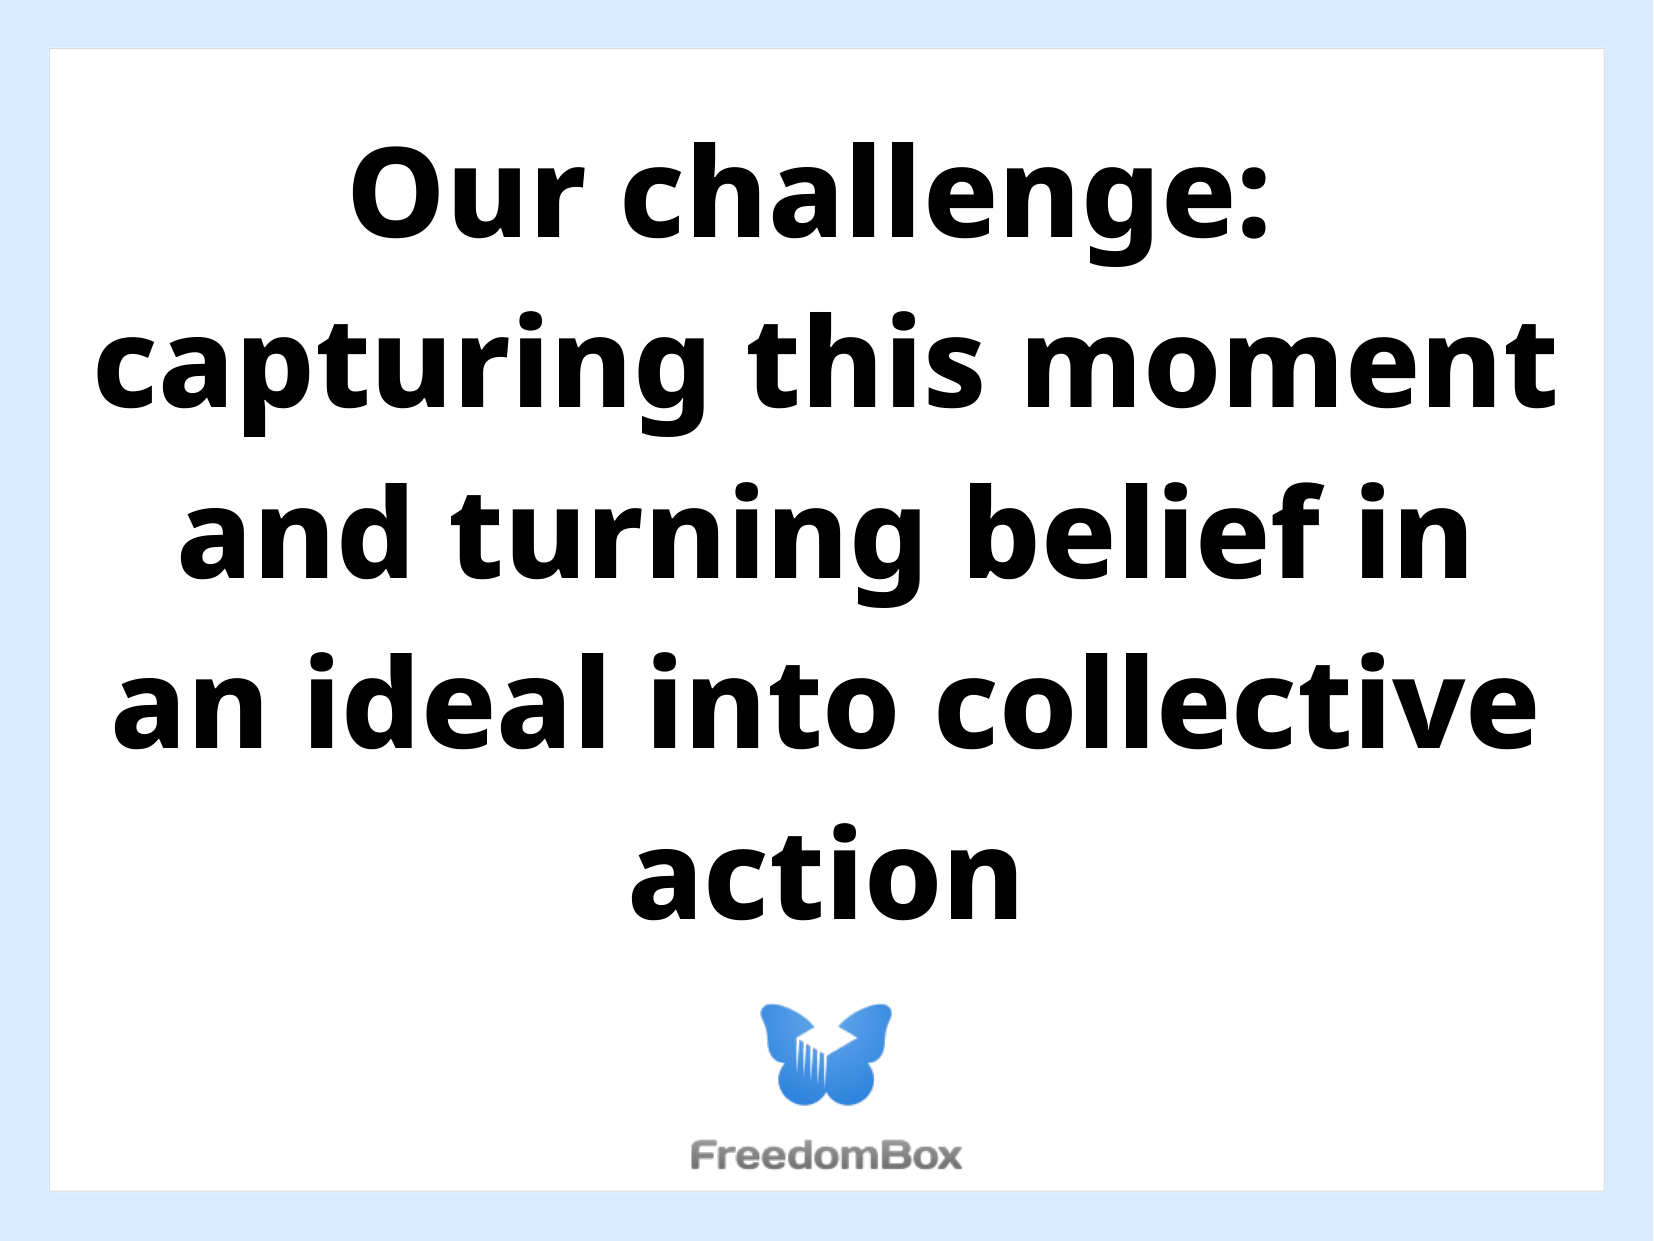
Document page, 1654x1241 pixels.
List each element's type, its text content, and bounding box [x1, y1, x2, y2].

picture [0, 0, 1654, 1241]
subtitle Our challenge: capturing this moment and turning belief in an ideal into collective action [82, 49, 1571, 1010]
